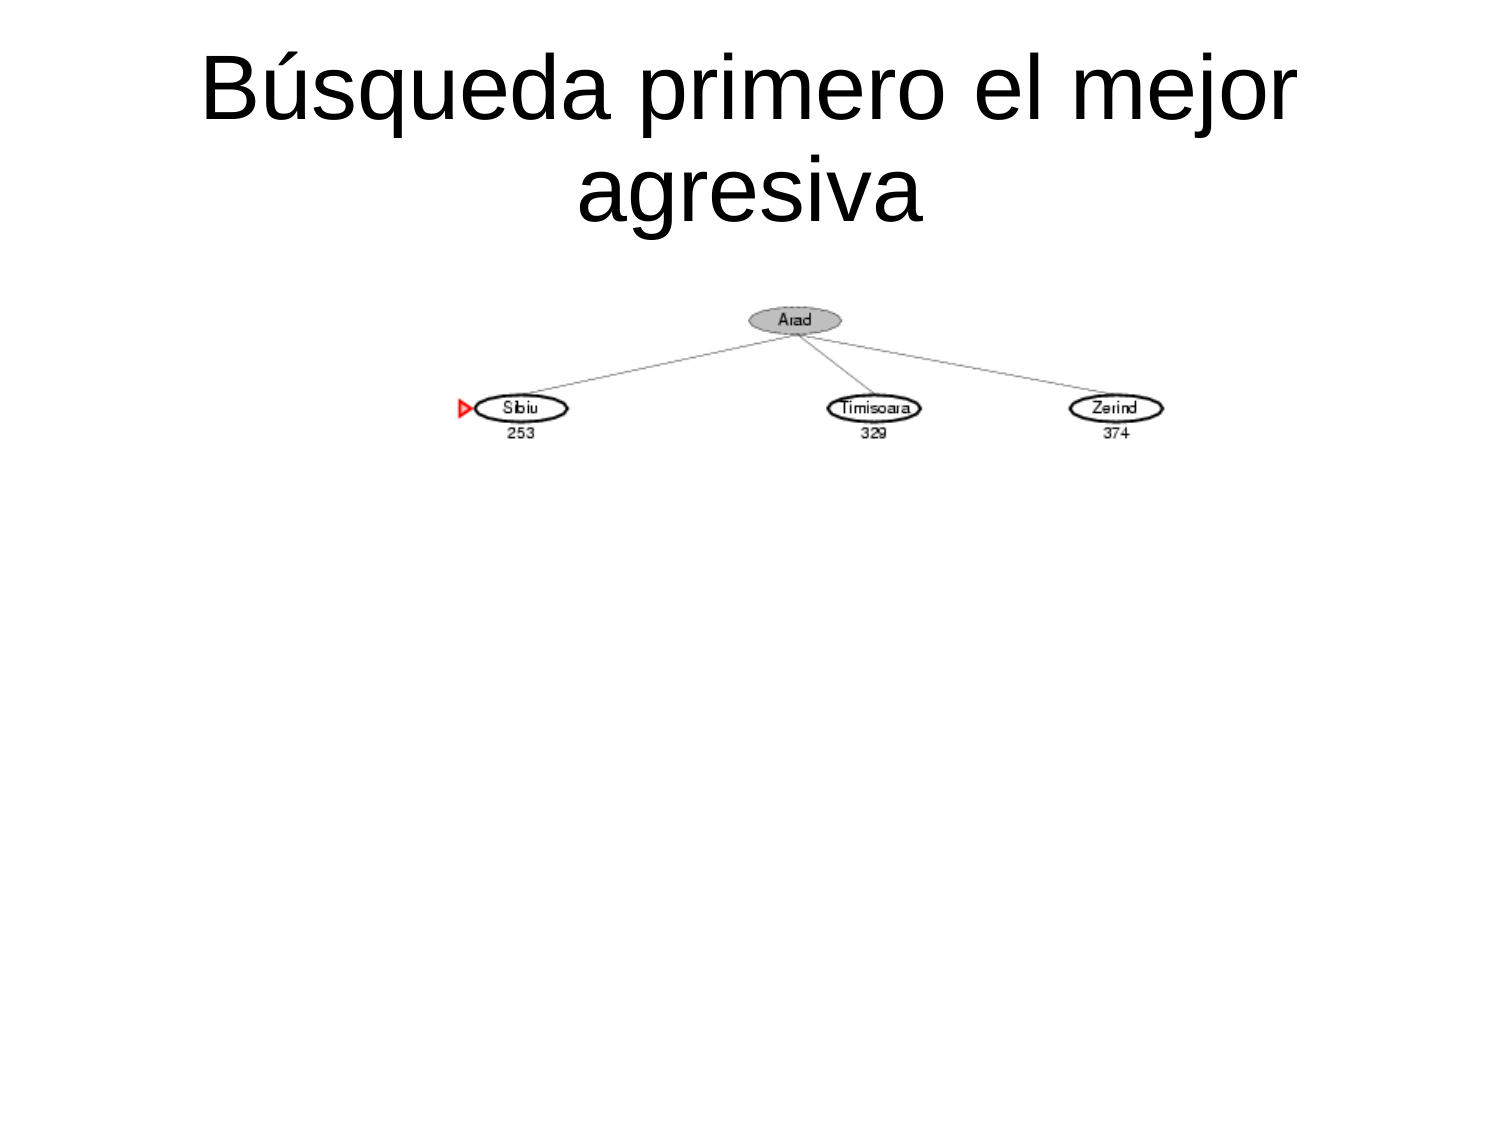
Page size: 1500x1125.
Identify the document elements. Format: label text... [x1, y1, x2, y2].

picture [287, 299, 1185, 627]
title Búsqueda primero el mejor agresiva [75, 24, 1426, 254]
